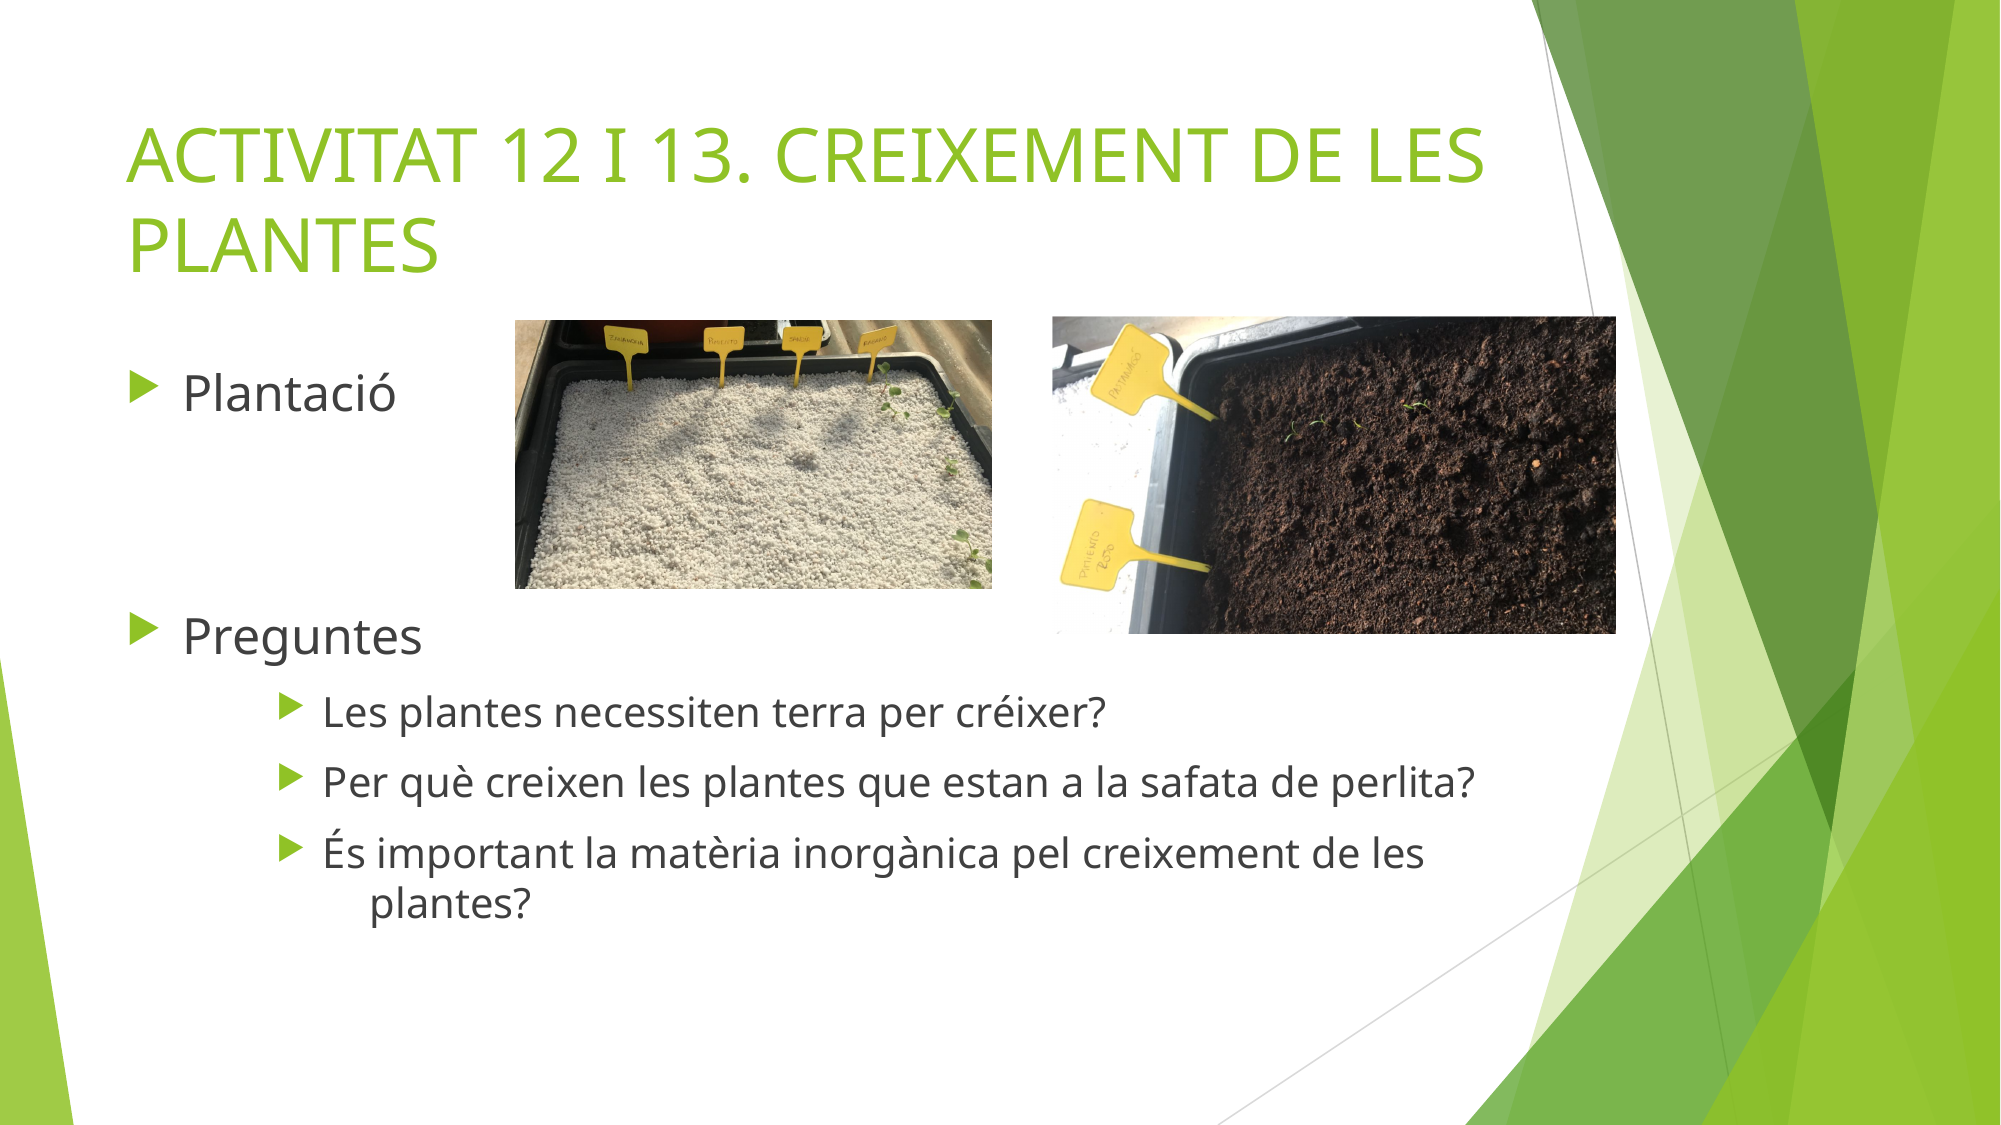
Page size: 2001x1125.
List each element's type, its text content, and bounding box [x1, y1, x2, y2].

picture [515, 320, 992, 589]
list Plantació Preguntes Les plantes necessiten terra per créixer? Per què creixen les plantes que estan a la safata de perlita? És important la matèria inorgànica pel creixement de les plantes? [111, 354, 1522, 992]
picture [1052, 316, 1616, 634]
title ACTIVITAT 12 I 13. CREIXEMENT DE LES PLANTES [111, 99, 1522, 317]
